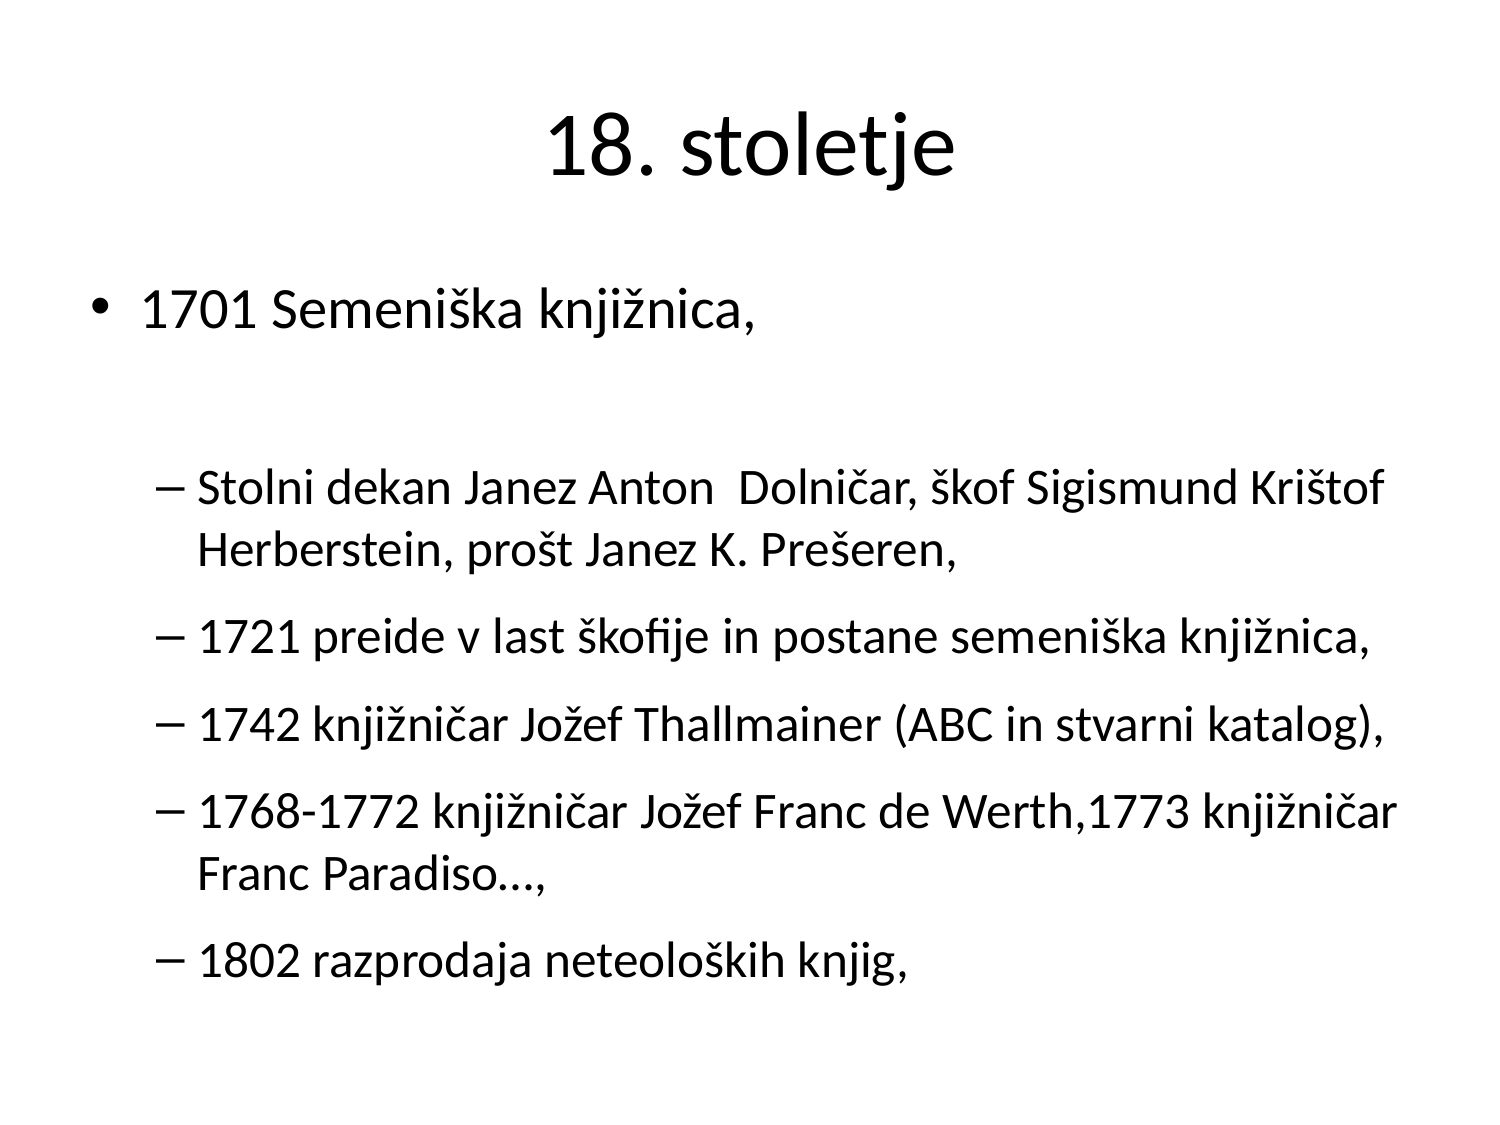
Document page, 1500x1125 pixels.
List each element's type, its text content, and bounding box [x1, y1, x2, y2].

list 1701 Semeniška knjižnica, Stolni dekan Janez Anton Dolničar, škof Sigismund Krištof Herberstein, prošt Janez K. Prešeren, 1721 preide v last škofije in postane semeniška knjižnica, 1742 knjižničar Jožef Thallmainer (ABC in stvarni katalog), 1768-1772 knjižničar Jožef Franc de Werth,1773 knjižničar Franc Paradiso…, 1802 razprodaja neteoloških knjig, [75, 262, 1425, 1005]
title 18. stoletje [75, 45, 1425, 233]
